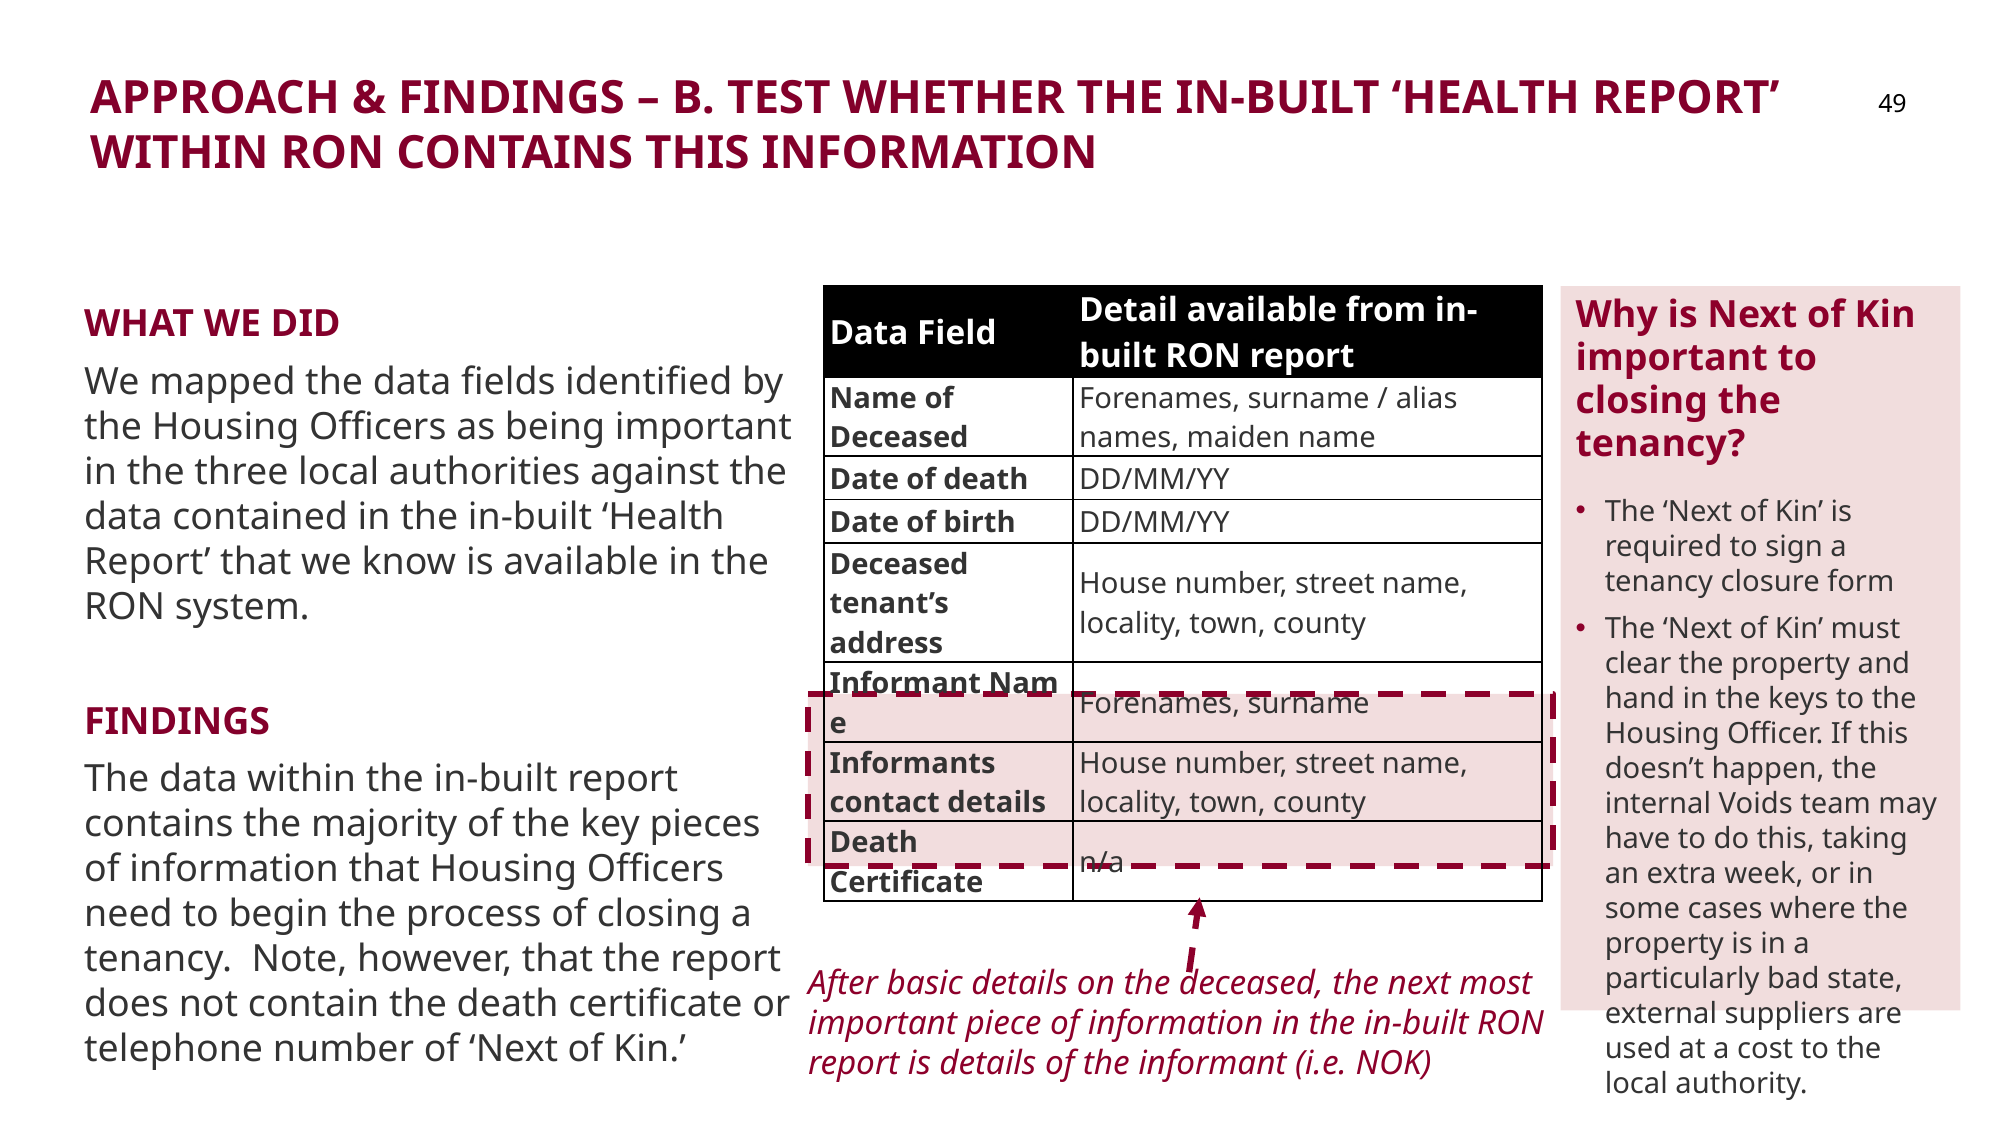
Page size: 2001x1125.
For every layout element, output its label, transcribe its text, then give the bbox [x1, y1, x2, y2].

text_box WHAT WE DID We mapped the data fields identified by the Housing Officers as being important in the three local authorities against the data contained in the in-built ‘Health Report’ that we know is available in the RON system. FINDINGS The data within the in-built report contains the majority of the key pieces of information that Housing Officers need to begin the process of closing a tenancy. Note, however, that the report does not contain the death certificate or telephone number of ‘Next of Kin.’ [69, 291, 815, 1036]
table_header Detail available from in-built RON report [1074, 287, 1541, 376]
table_header Data Field [825, 287, 1072, 376]
table_cell Deceased tenant’s address [825, 544, 1072, 661]
table_cell DD/MM/YY [1074, 500, 1541, 542]
text_box APPROACH & FINDINGS – B. TEST WHETHER THE IN-BUILT ‘HEALTH REPORT’ WITHIN RON CONTAINS THIS INFORMATION [90, 67, 1879, 205]
table_cell Forenames, surname [1074, 663, 1541, 741]
text_box Why is Next of Kin important to closing the tenancy? The ‘Next of Kin’ is required to sign a tenancy closure form The ‘Next of Kin’ must clear the property and hand in the keys to the Housing Officer. If this doesn’t happen, the internal Voids team may have to do this, taking an extra week, or in some cases where the property is in a particularly bad state, external suppliers are used at a cost to the local authority. [1560, 286, 1961, 1011]
table_cell House number, street name, locality, town, county [1074, 544, 1541, 661]
table_cell Death Certificate [825, 822, 1072, 900]
table_cell DD/MM/YY [1074, 457, 1541, 499]
text_box [815, 693, 823, 867]
slide_number <number> [1879, 87, 1907, 148]
table_cell House number, street name, locality, town, county [1074, 743, 1541, 820]
table_cell Informants contact details [825, 743, 1072, 820]
table_cell Date of birth [825, 500, 1072, 542]
table_cell Informant Name [825, 663, 1072, 741]
table_cell n/a [1074, 822, 1541, 900]
table_cell Name of Deceased [825, 378, 1072, 455]
table_cell Date of death [825, 457, 1072, 499]
text_box [1543, 693, 1554, 867]
text_box After basic details on the deceased, the next most important piece of information in the in-built RON report is details of the informant (i.e. NOK) [808, 961, 1551, 1082]
table_cell Forenames, surname / alias names, maiden name [1074, 378, 1541, 455]
